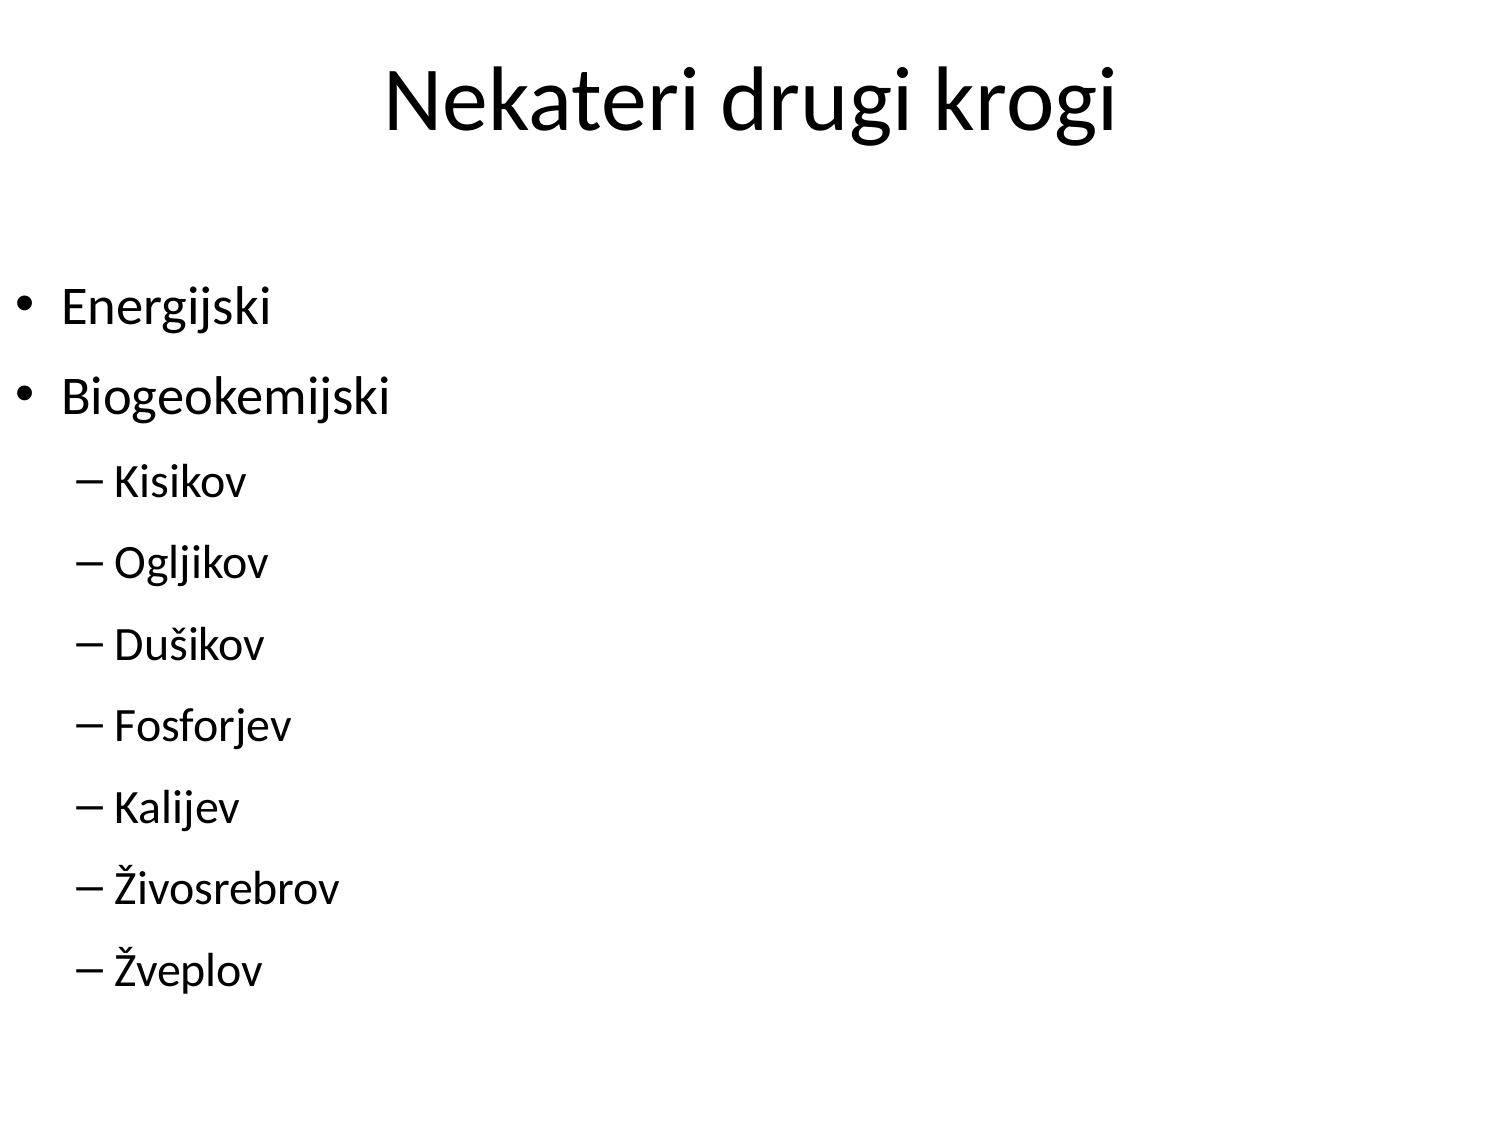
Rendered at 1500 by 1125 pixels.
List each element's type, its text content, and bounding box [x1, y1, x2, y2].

title Nekateri drugi krogi [76, 0, 1427, 188]
list Energijski Biogeokemijski Kisikov Ogljikov Dušikov Fosforjev Kalijev Živosrebrov Žveplov [0, 262, 987, 1005]
